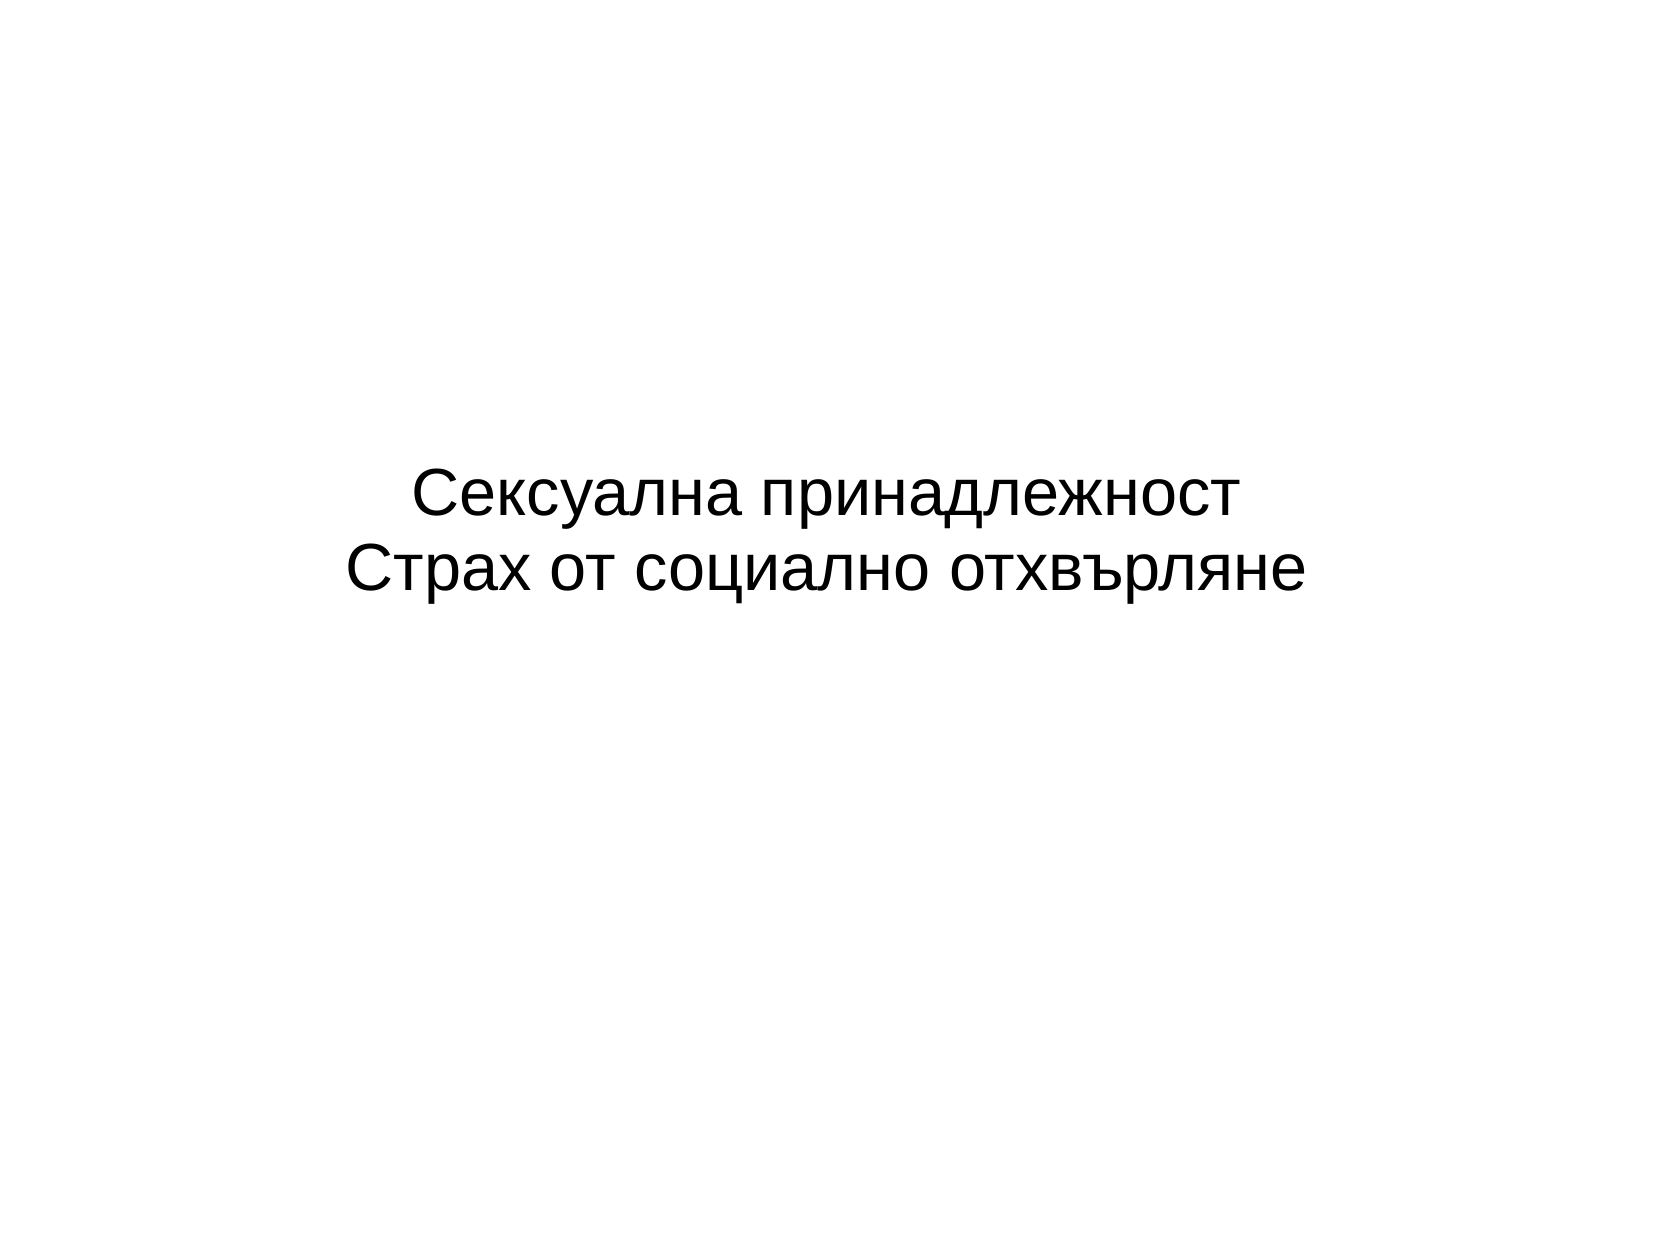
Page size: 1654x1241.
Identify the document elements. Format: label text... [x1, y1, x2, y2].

subtitle Сексуална принадлежност Страх от социално отхвърляне [82, 49, 1571, 1010]
